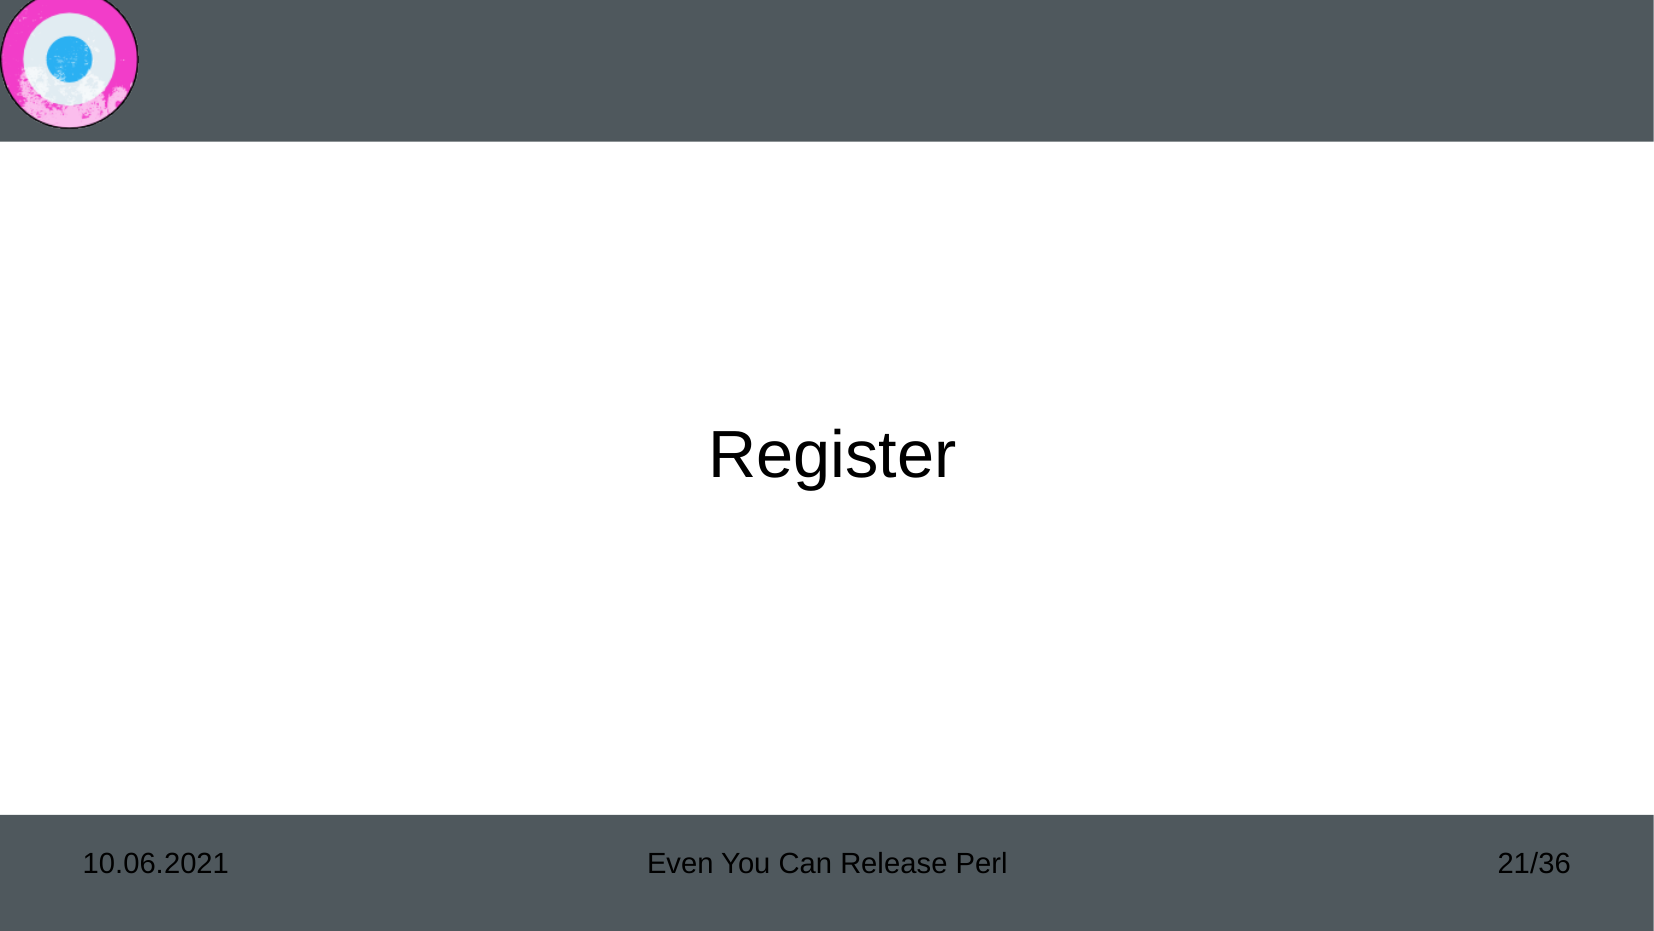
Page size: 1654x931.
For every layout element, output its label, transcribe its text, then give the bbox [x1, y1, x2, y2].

picture [0, 0, 228, 148]
subtitle Register [82, 153, 1583, 756]
